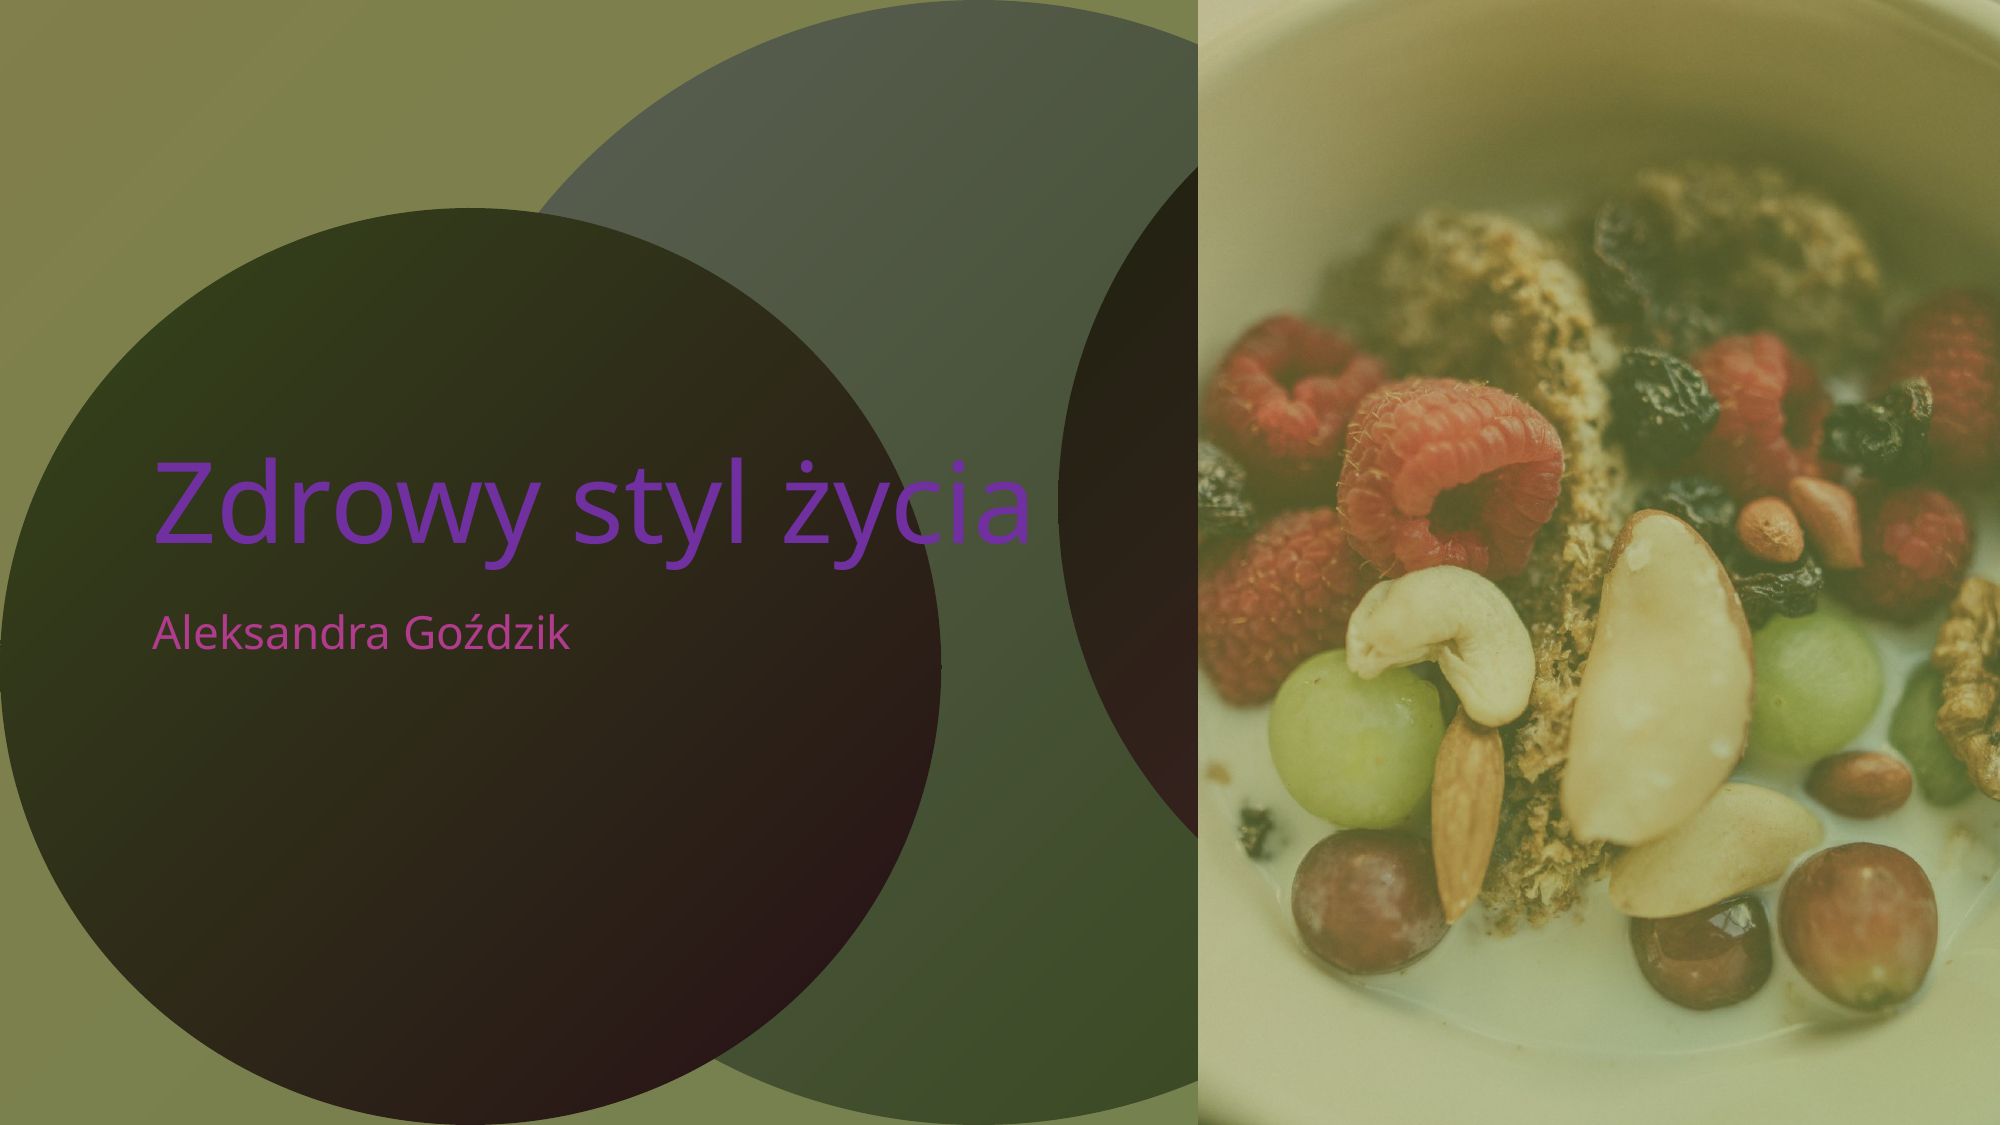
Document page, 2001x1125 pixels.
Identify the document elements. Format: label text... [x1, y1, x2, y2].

subtitle Aleksandra Goździk [137, 590, 1140, 863]
text_box [0, 0, 1198, 1125]
picture [1198, 0, 2000, 1125]
title Zdrowy styl życia [137, 184, 1140, 576]
